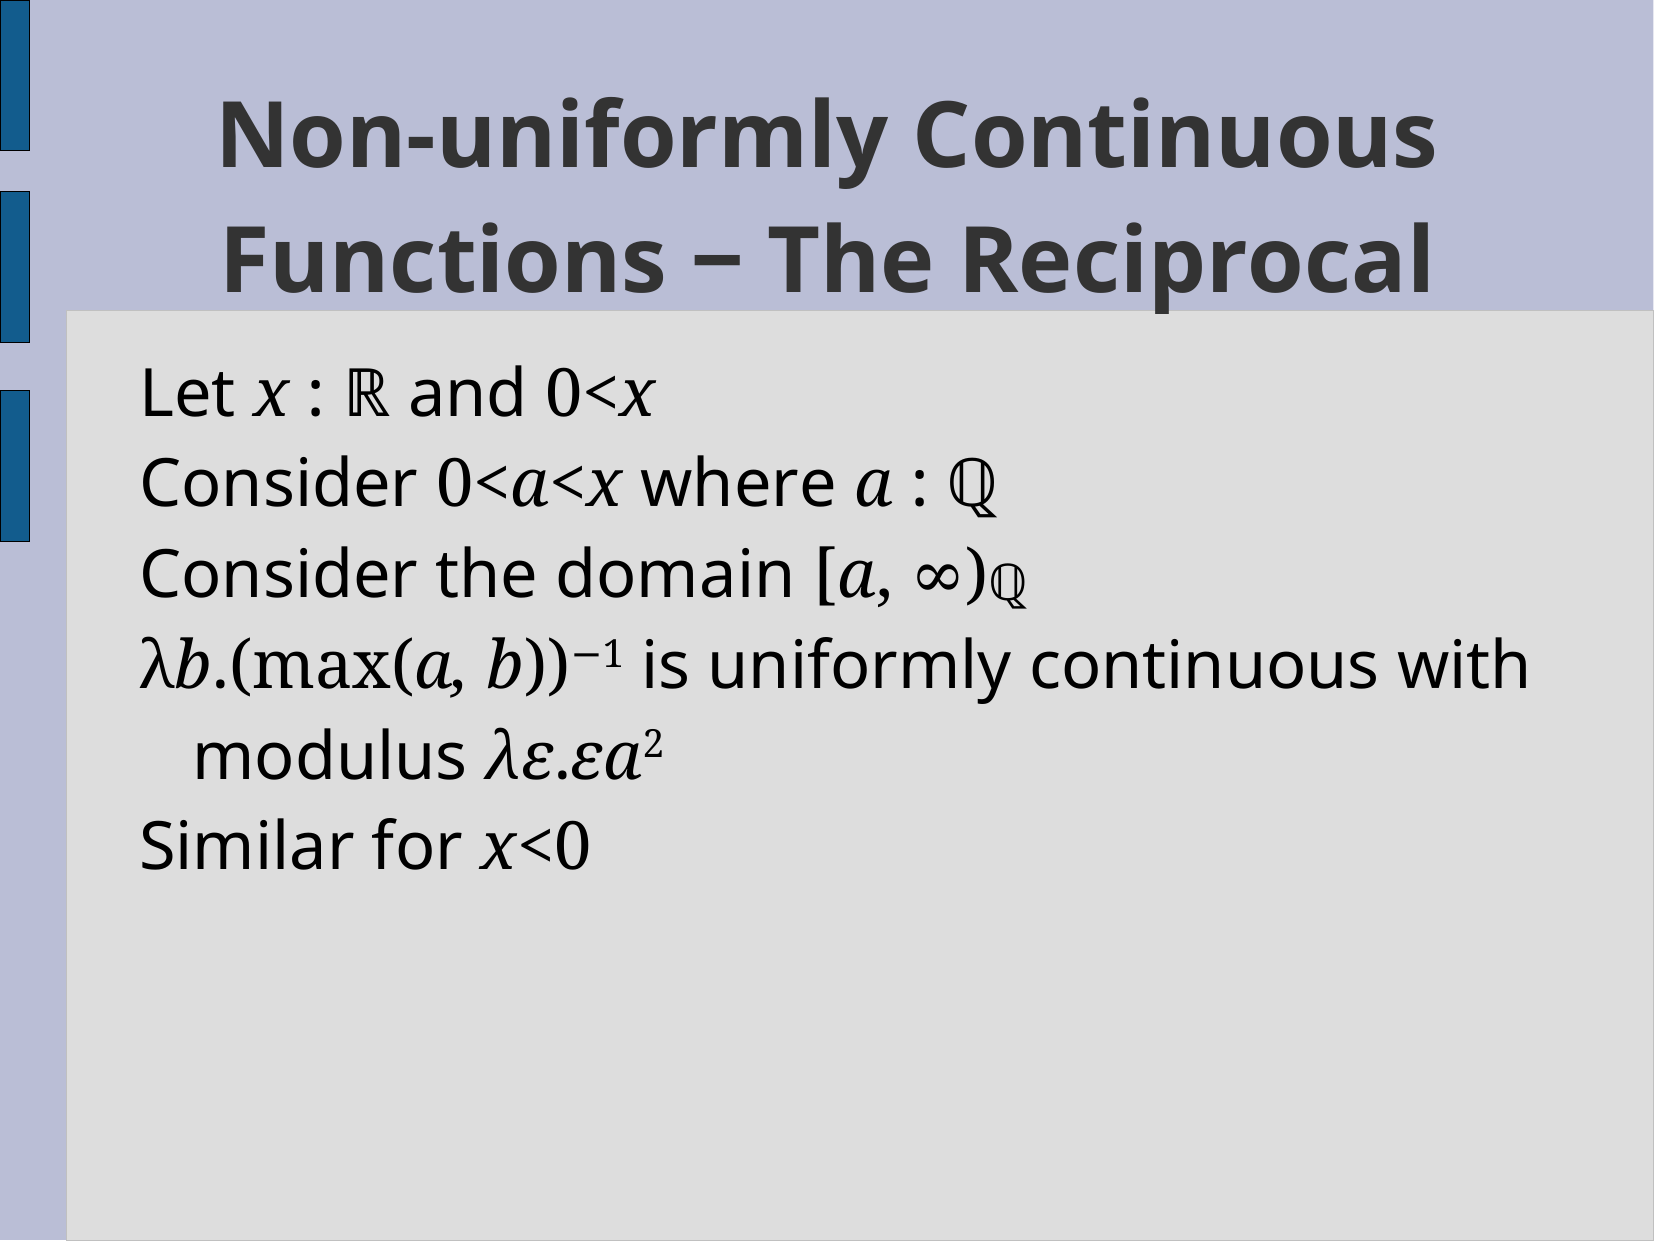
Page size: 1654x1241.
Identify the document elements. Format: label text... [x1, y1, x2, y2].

list Let x : ℝ and 0<x Consider 0<a<x where a : ℚ Consider the domain [a, ∞)ℚ λb.(max(a, b))−1 is uniformly continuous with modulus λε.εa2 Similar for x<0 [121, 344, 1534, 1127]
title Non-uniformly Continuous Functions ‒ The Reciprocal [121, 45, 1534, 344]
